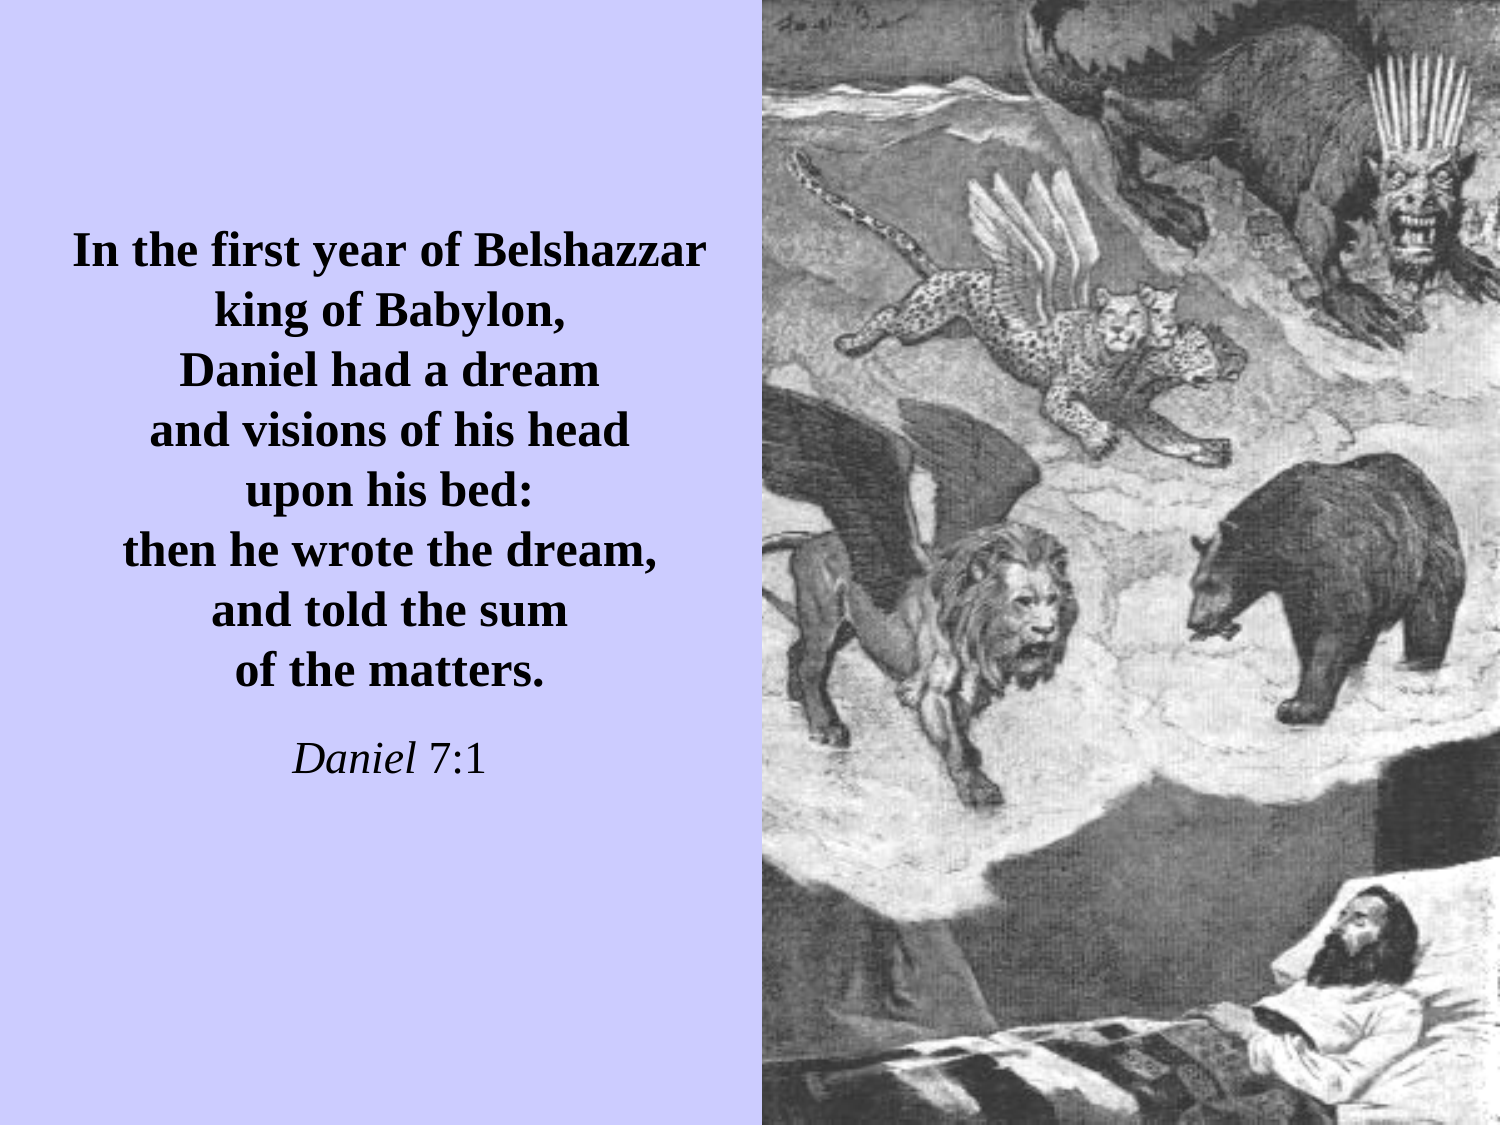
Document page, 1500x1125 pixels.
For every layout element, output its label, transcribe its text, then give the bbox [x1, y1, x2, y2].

text_box In the first year of Belshazzar king of Babylon, Daniel had a dream and visions of his head upon his bed: then he wrote the dream, and told the sum of the matters. Daniel 7:1 [57, 208, 746, 791]
picture [762, 0, 1500, 1125]
